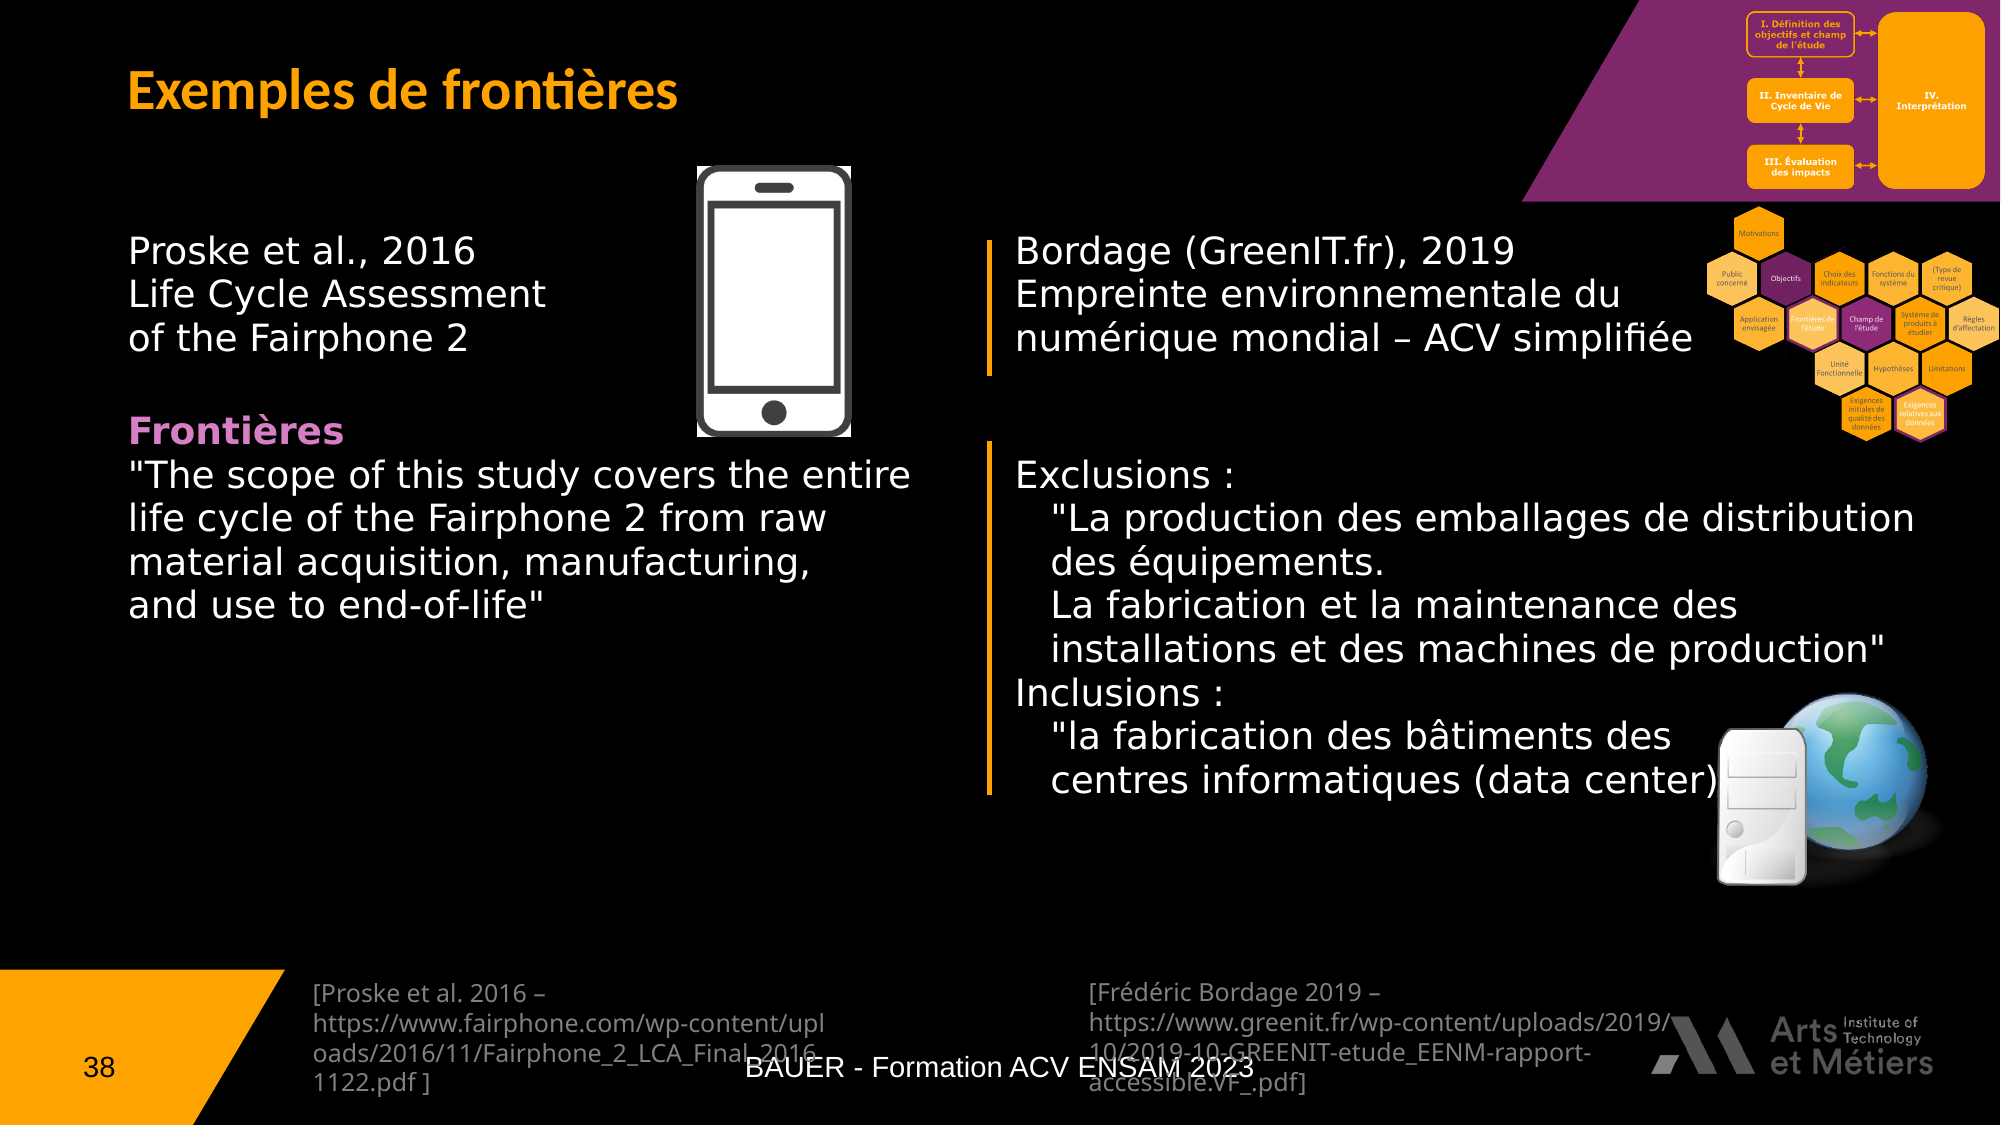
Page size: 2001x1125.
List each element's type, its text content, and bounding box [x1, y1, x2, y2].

picture [1689, 997, 1952, 1093]
table_header Bordage (GreenIT.fr), 2019 Empreinte environnementale du numérique mondial – ACV simplifiée Exclusions : "La production des emballages de distribution des équipements. La fabrication et la maintenance des installations et des machines de production" Inclusions : "la fabrication des bâtiments des centres informatiques (data center)" [1000, 222, 1954, 996]
table_header Proske et al., 2016 Life Cycle Assessment of the Fairphone 2 Frontières "The scope of this study covers the entire life cycle of the Fairphone 2 from raw material acquisition, manufacturing, and use to end-of-life" [113, 222, 1000, 996]
picture [1746, 11, 1985, 189]
text_box [Proske et al. 2016 – https://www.fairphone.com/wp-content/uploads/2016/11/Fairphone_2_LCA_Final_20161122.pdf ] [297, 969, 846, 1105]
title Exemples de frontières [112, 51, 1252, 166]
picture [1707, 206, 2000, 443]
text_box [Frédéric Bordage 2019 – https://www.greenit.fr/wp-content/uploads/2019/10/2019-10-GREENIT-etude_EENM-rapport-accessible.VF_.pdf] [1073, 969, 1689, 1105]
picture [696, 165, 852, 437]
